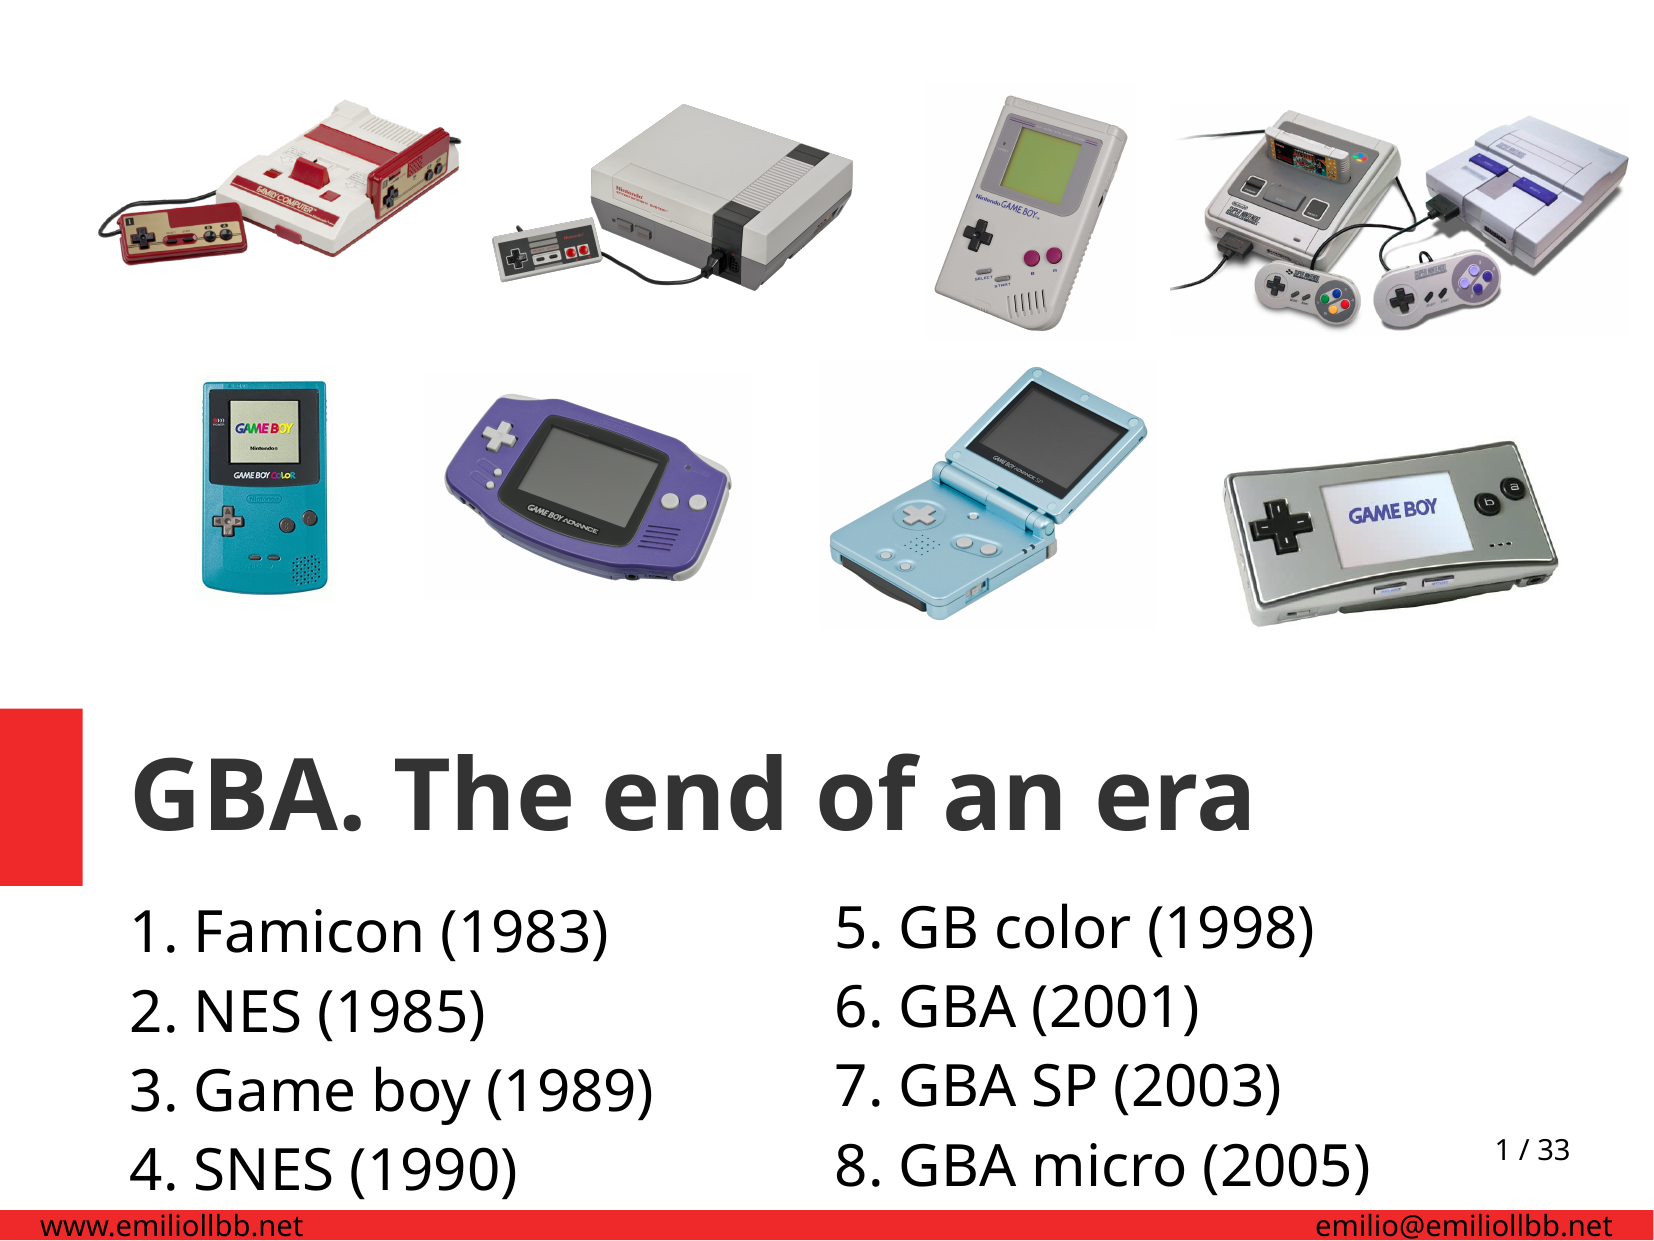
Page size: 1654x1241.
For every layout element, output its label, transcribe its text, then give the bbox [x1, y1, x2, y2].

picture [925, 82, 1137, 340]
picture [424, 374, 751, 601]
picture [80, 74, 481, 289]
picture [492, 104, 853, 291]
text_box 5. GB color (1998) 6. GBA (2001) 7. GBA SP (2003) 8. GBA micro (2005) [834, 888, 1486, 1201]
picture [195, 375, 333, 601]
picture [820, 359, 1156, 631]
picture [1219, 436, 1561, 631]
subtitle 1. Famicon (1983) 2. NES (1985) 3. Game boy (1989) 4. SNES (1990) [129, 893, 781, 1205]
picture [1170, 104, 1629, 335]
title GBA. The end of an era [129, 655, 1536, 928]
